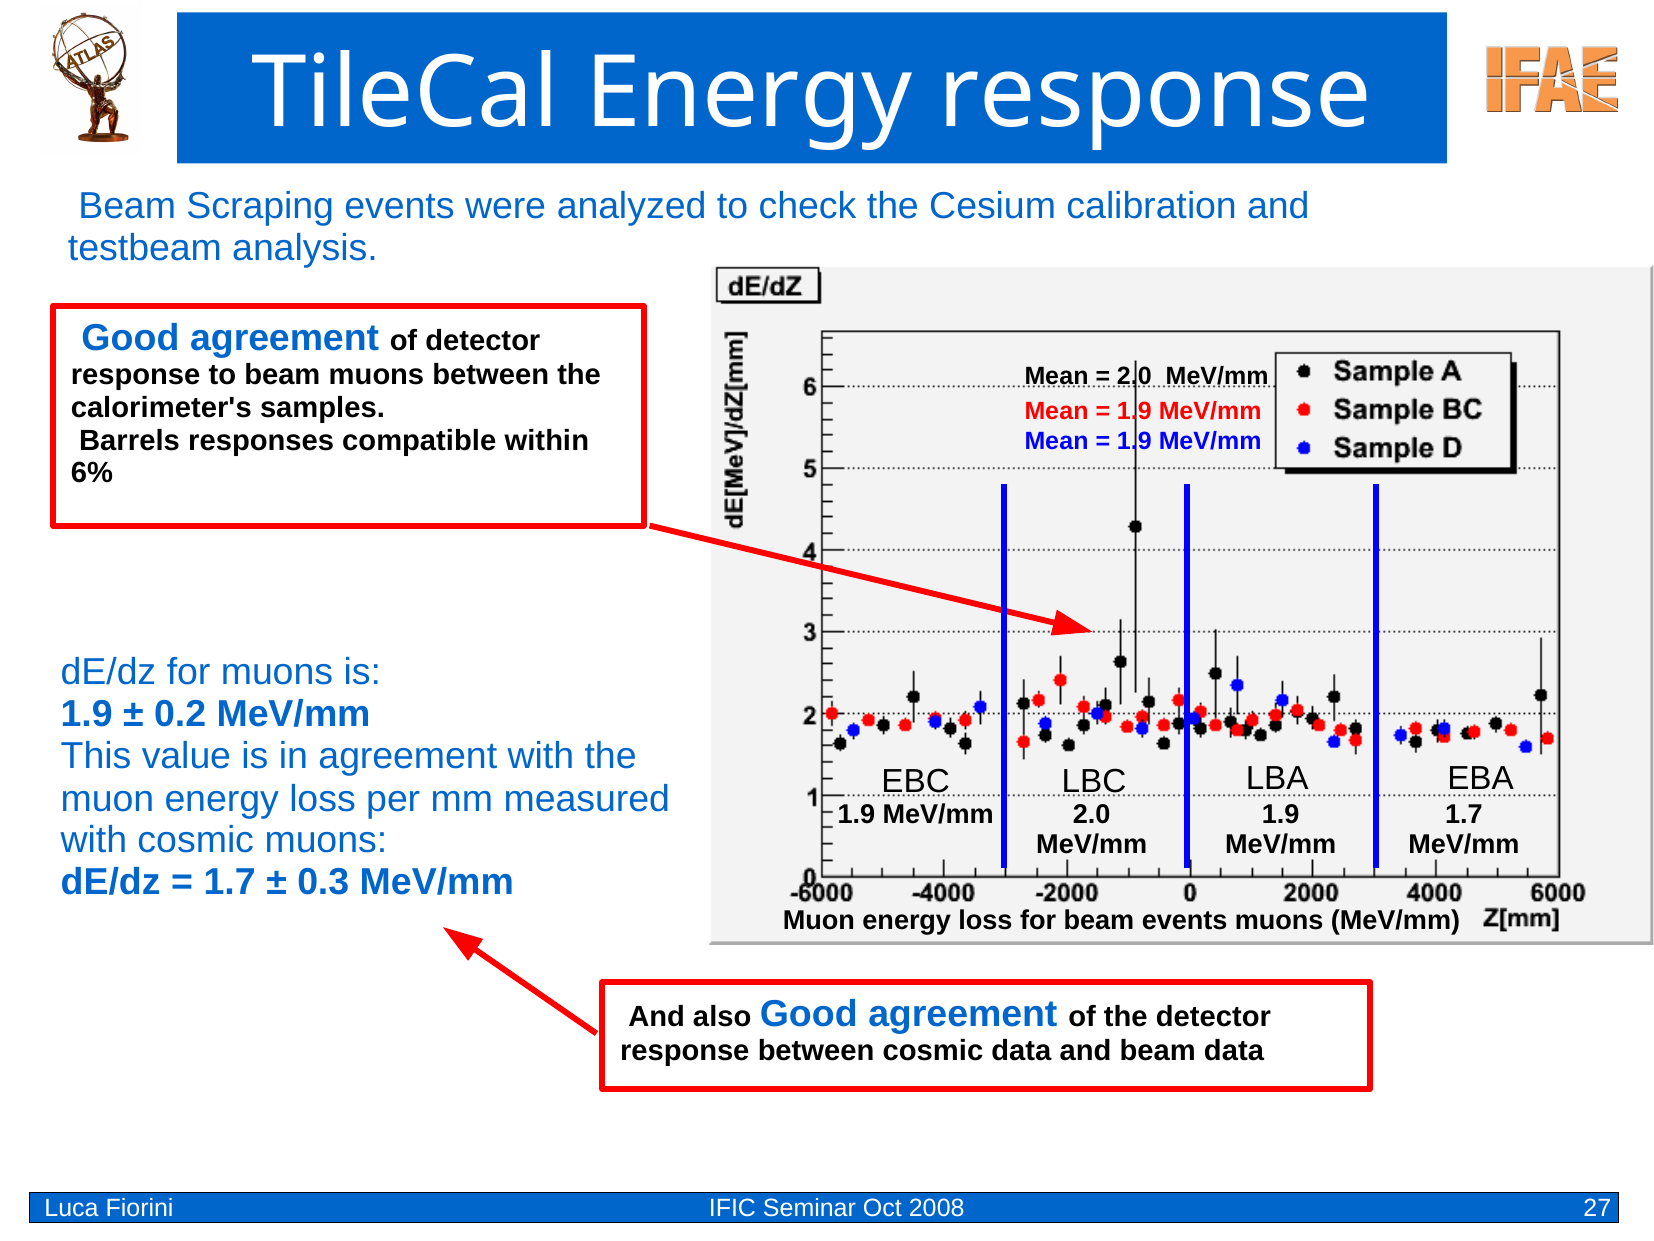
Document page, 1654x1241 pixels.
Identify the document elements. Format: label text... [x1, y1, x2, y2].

text_box Beam Scraping events were analyzed to check the Cesium calibration and testbeam analysis. [53, 177, 1359, 285]
text_box Good agreement of detector response to beam muons between the calorimeter's samples. Barrels responses compatible within 6% [53, 305, 644, 526]
text_box LBA [1232, 752, 1323, 791]
text_box LBC [1086, 781, 1097, 790]
text_box TileCal Energy response [177, 12, 1447, 148]
text_box Mean = 2.0 MeV/mm [1009, 354, 1306, 389]
text_box dE/dz for muons is: 1.9 ± 0.2 MeV/mm This value is in agreement with the muon energy loss per mm measured with cosmic muons: dE/dz = 1.7 ± 0.3 MeV/mm [45, 643, 709, 911]
text_box EBA [1433, 752, 1528, 791]
text_box LBC [1086, 772, 1096, 779]
text_box 2.0 MeV/mm [1000, 791, 1183, 842]
text_box 1.9 MeV/mm [1189, 791, 1372, 842]
text_box And also Good agreement of the detector response between cosmic data and beam data [602, 981, 1371, 1089]
text_box Luca Fiorini IFIC Seminar Oct 2008 27 [29, 1192, 1619, 1223]
picture [41, 2, 142, 154]
text_box EBC 1.9 MeV/mm [823, 755, 1007, 837]
text_box Mean = 1.9 MeV/mm [1009, 419, 1335, 481]
text_box 1.7 MeV/mm [1372, 791, 1556, 842]
picture [1486, 46, 1618, 112]
text_box Mean = 1.9 MeV/mm [1009, 389, 1306, 419]
picture [708, 264, 1654, 945]
text_box LBC [1048, 755, 1140, 791]
text_box Muon energy loss for beam events muons (MeV/mm) [755, 897, 1495, 959]
